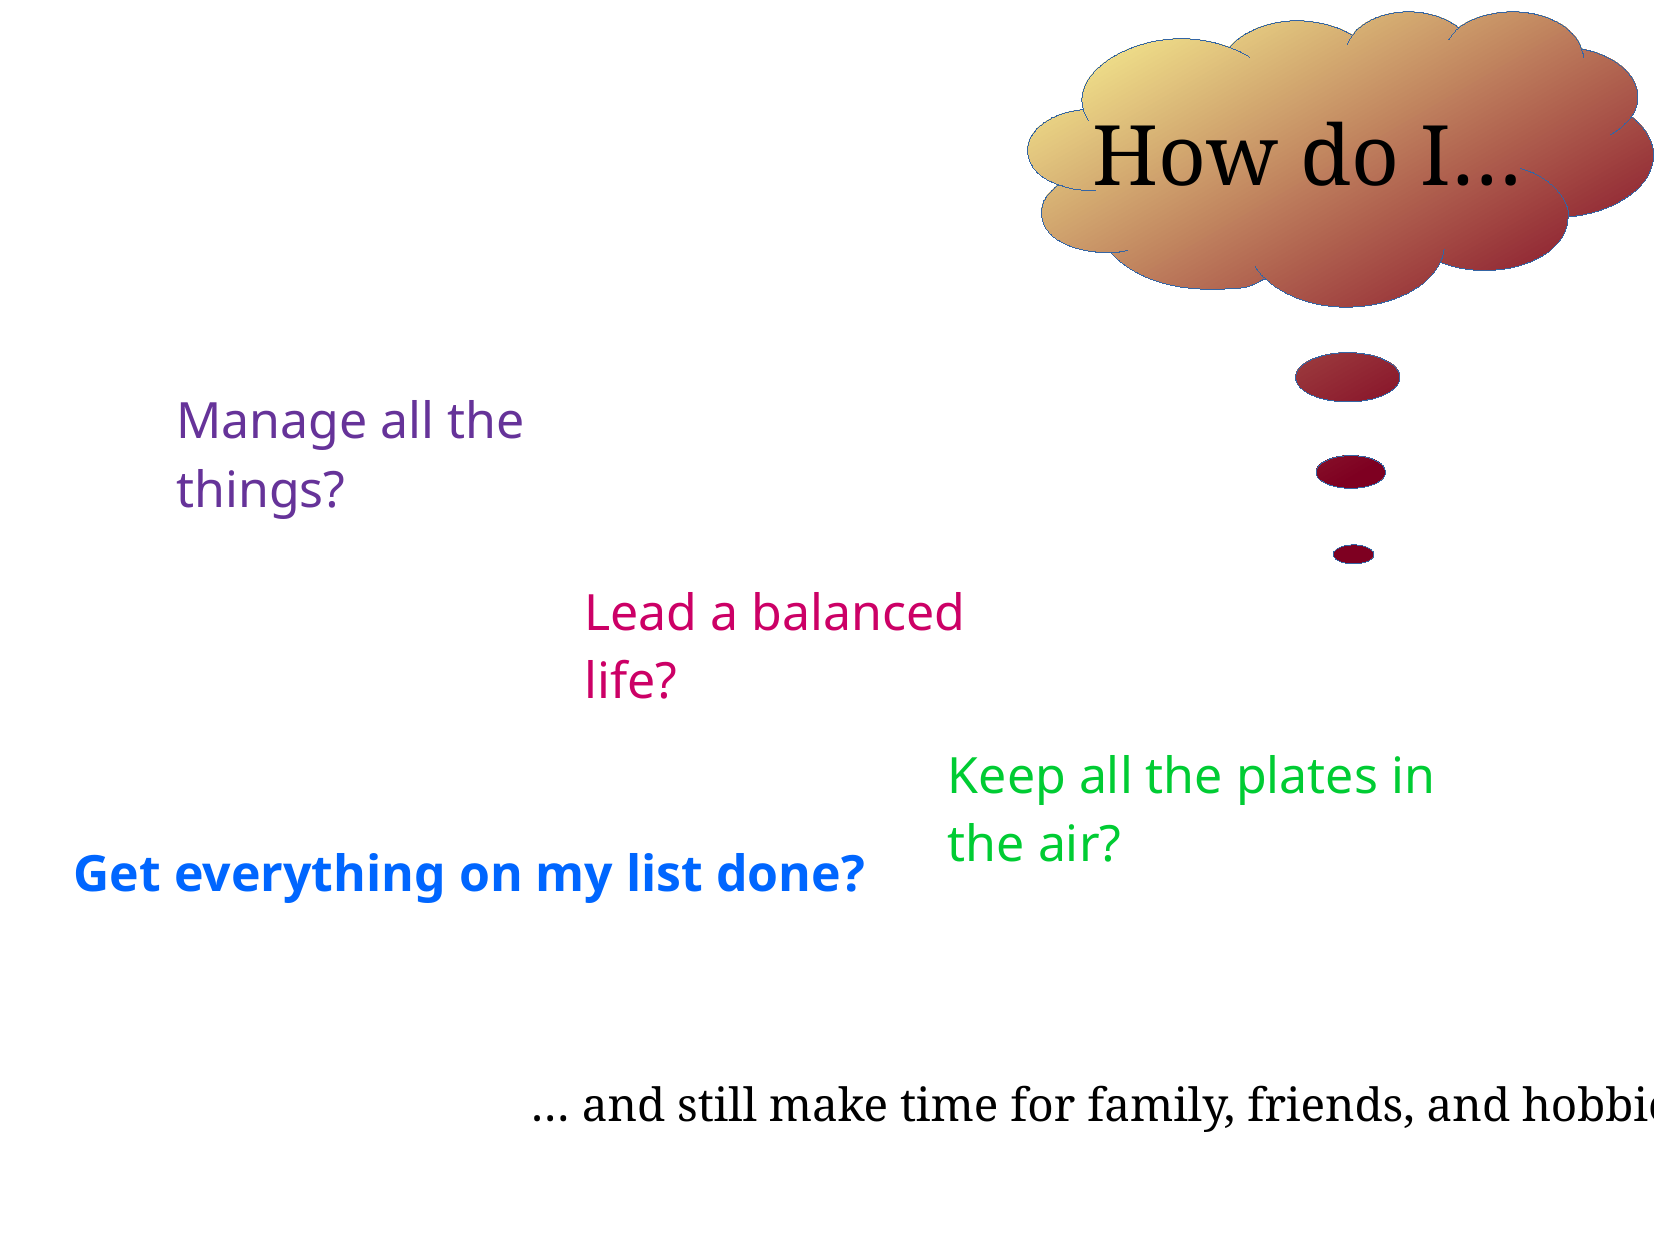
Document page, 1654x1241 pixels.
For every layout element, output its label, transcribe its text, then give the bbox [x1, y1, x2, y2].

text_box Lead a balanced life? [569, 569, 1082, 650]
text_box Keep all the plates in the air? [933, 732, 1524, 815]
text_box How do I… [1333, 544, 1374, 564]
text_box Get everything on my list done? [59, 830, 836, 898]
text_box How do I… [1316, 455, 1386, 489]
text_box … and still make time for family, friends, and hobbies? [515, 1065, 1654, 1139]
text_box Manage all the things? [161, 377, 567, 449]
text_box How do I… [1295, 352, 1400, 402]
text_box How do I… [1027, 11, 1654, 308]
